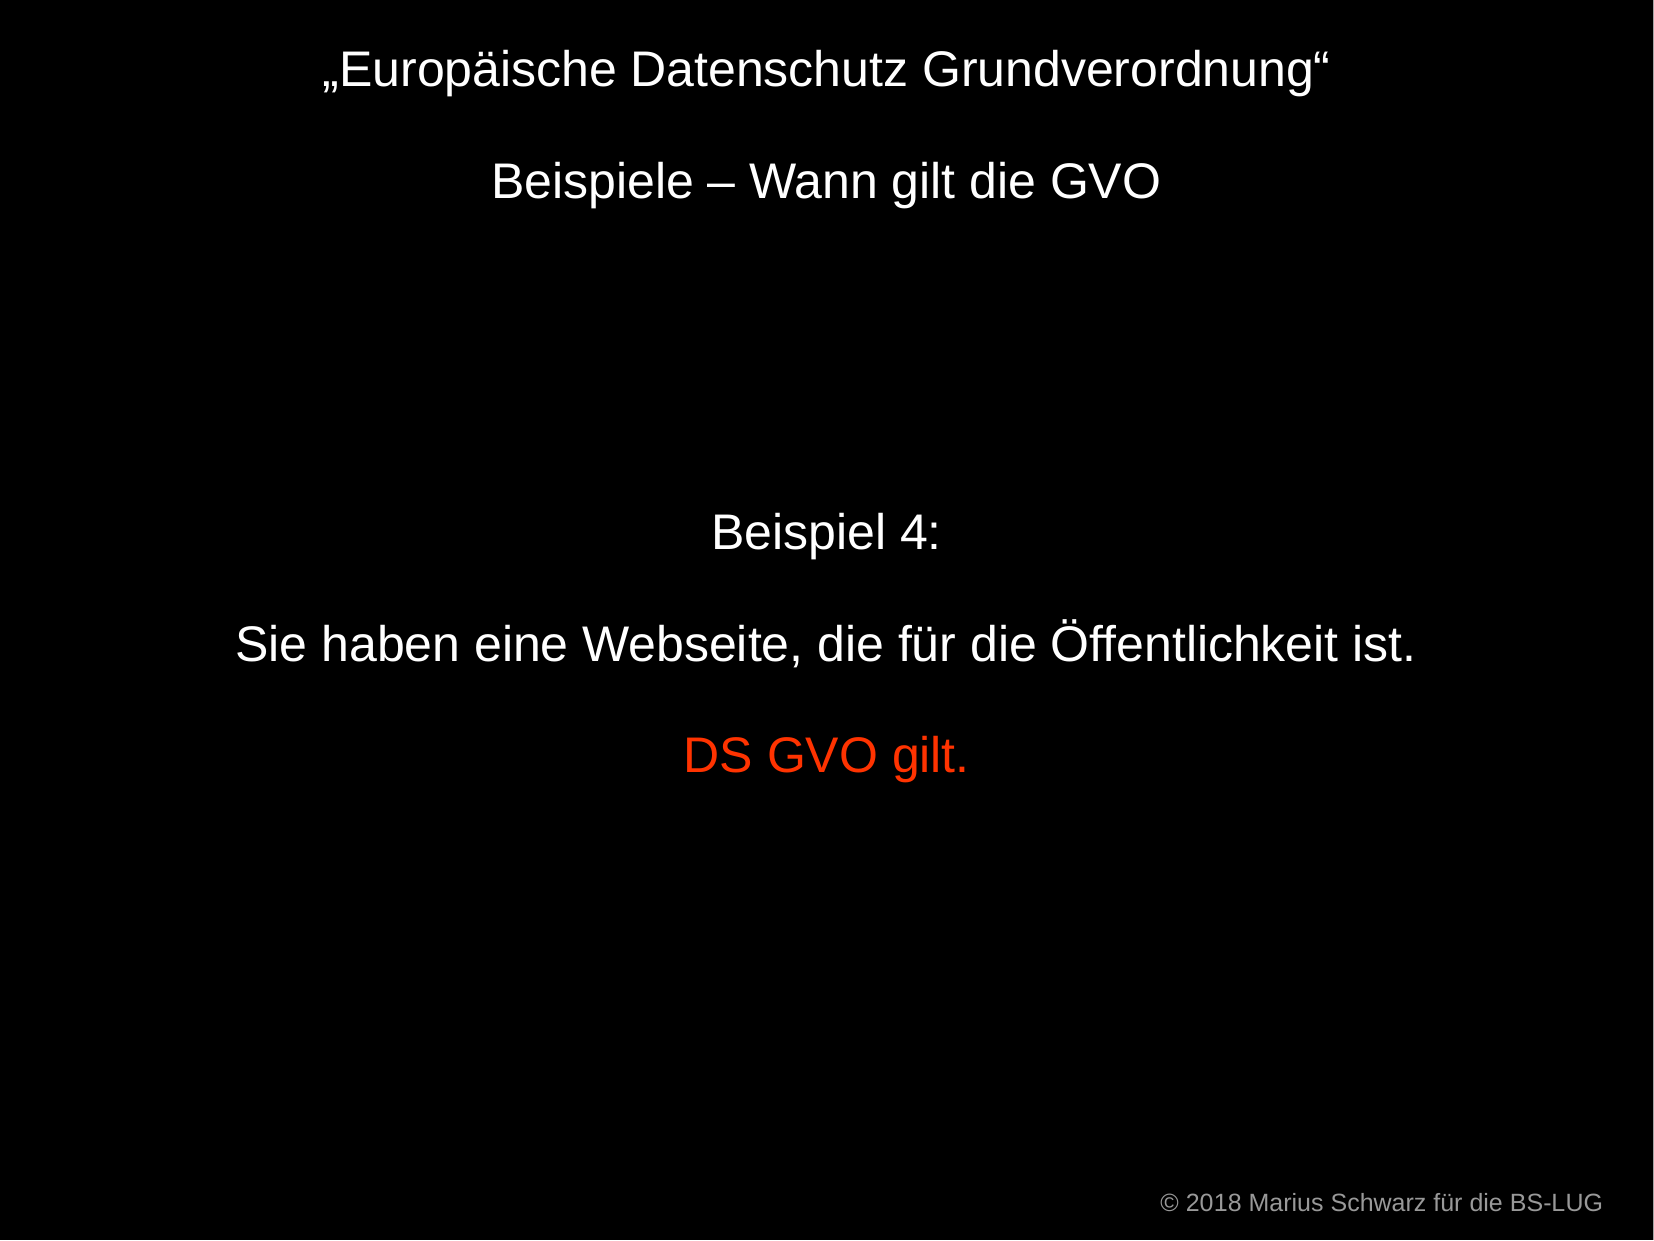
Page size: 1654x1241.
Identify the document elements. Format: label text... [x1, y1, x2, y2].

title „Europäische Datenschutz Grundverordnung“ Beispiele – Wann gilt die GVO [82, 41, 1571, 209]
text_box Beispiel 4: Sie haben eine Webseite, die für die Öffentlichkeit ist. DS GVO gilt. [82, 290, 1571, 1109]
text_box © 2018 Marius Schwarz für die BS-LUG [1145, 1181, 1630, 1224]
